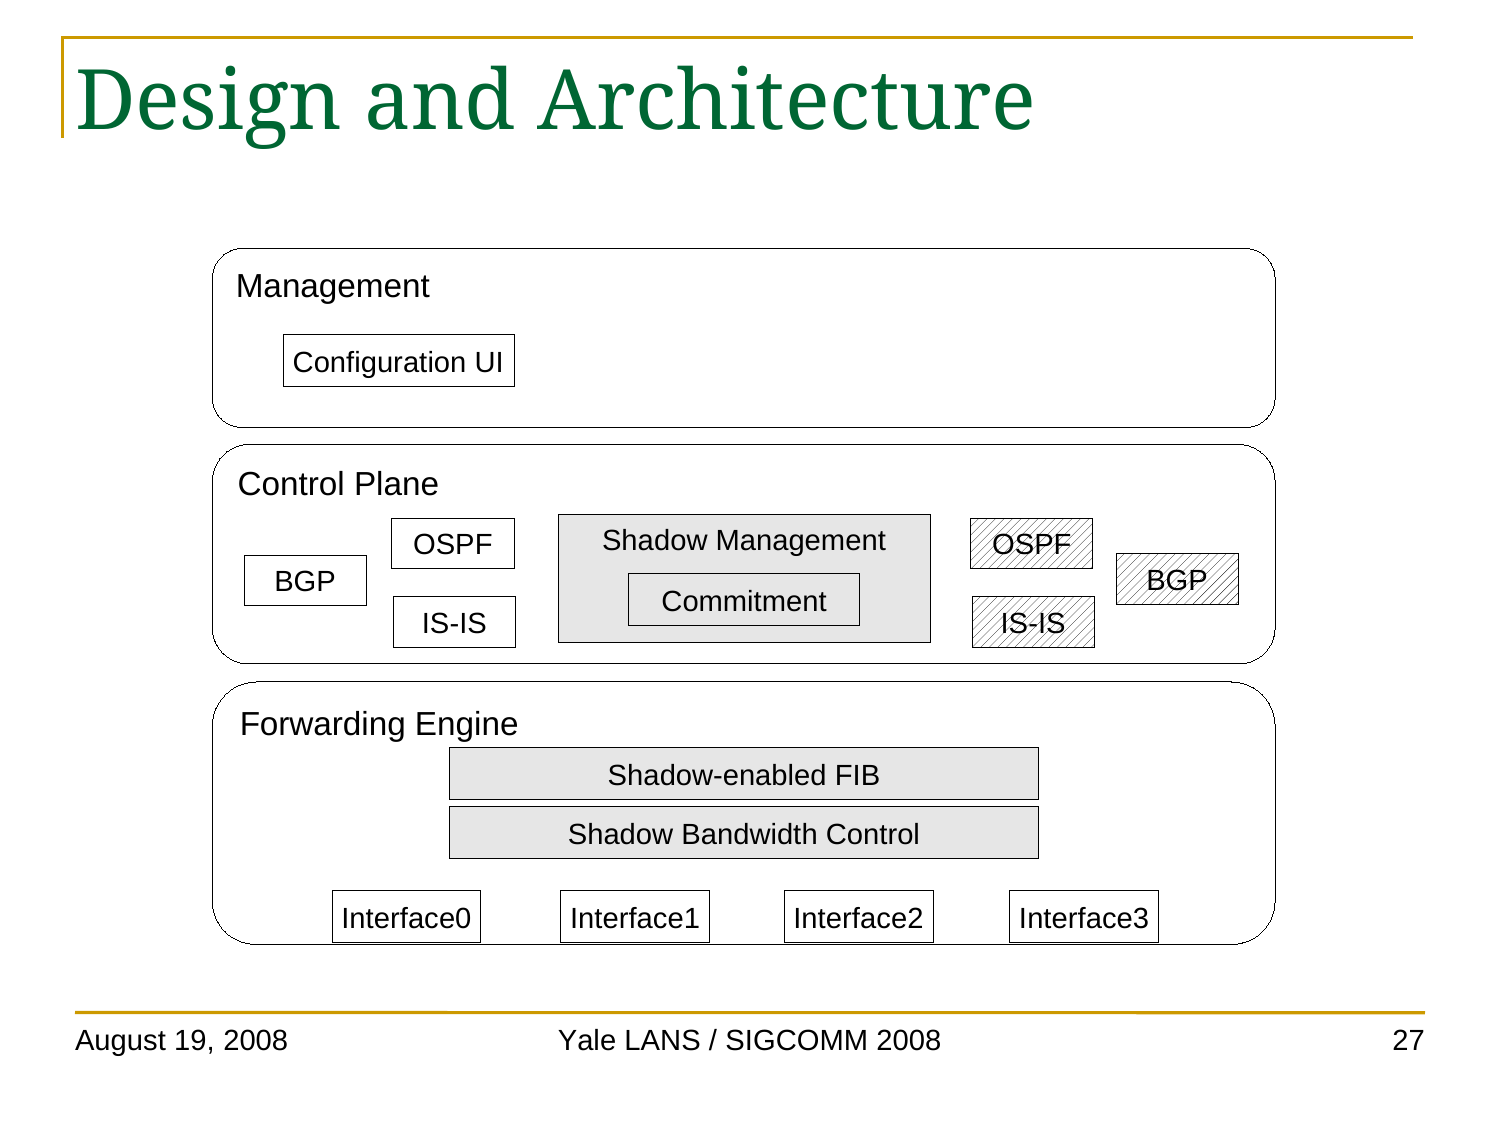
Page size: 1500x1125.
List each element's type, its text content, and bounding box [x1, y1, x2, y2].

text_box Interface1 [560, 890, 710, 943]
text_box BGP [1116, 553, 1239, 605]
text_box Shadow Bandwidth Control [449, 806, 1039, 859]
text_box Interface2 [784, 890, 934, 943]
text_box Control Plane [212, 444, 1276, 664]
text_box Shadow-enabled FIB [449, 747, 1039, 800]
text_box Forwarding Engine [212, 681, 1276, 945]
text_box IS-IS [972, 596, 1095, 648]
text_box Commitment [628, 573, 860, 626]
text_box Interface3 [1009, 890, 1159, 943]
text_box OSPF [970, 518, 1093, 569]
text_box IS-IS [393, 596, 516, 648]
text_box Interface0 [332, 890, 481, 943]
text_box Configuration UI [283, 334, 515, 387]
text_box Management [212, 248, 1276, 428]
text_box Shadow Management [558, 514, 931, 643]
text_box BGP [244, 555, 367, 606]
title Design and Architecture [75, 0, 1425, 199]
text_box OSPF [391, 518, 515, 569]
